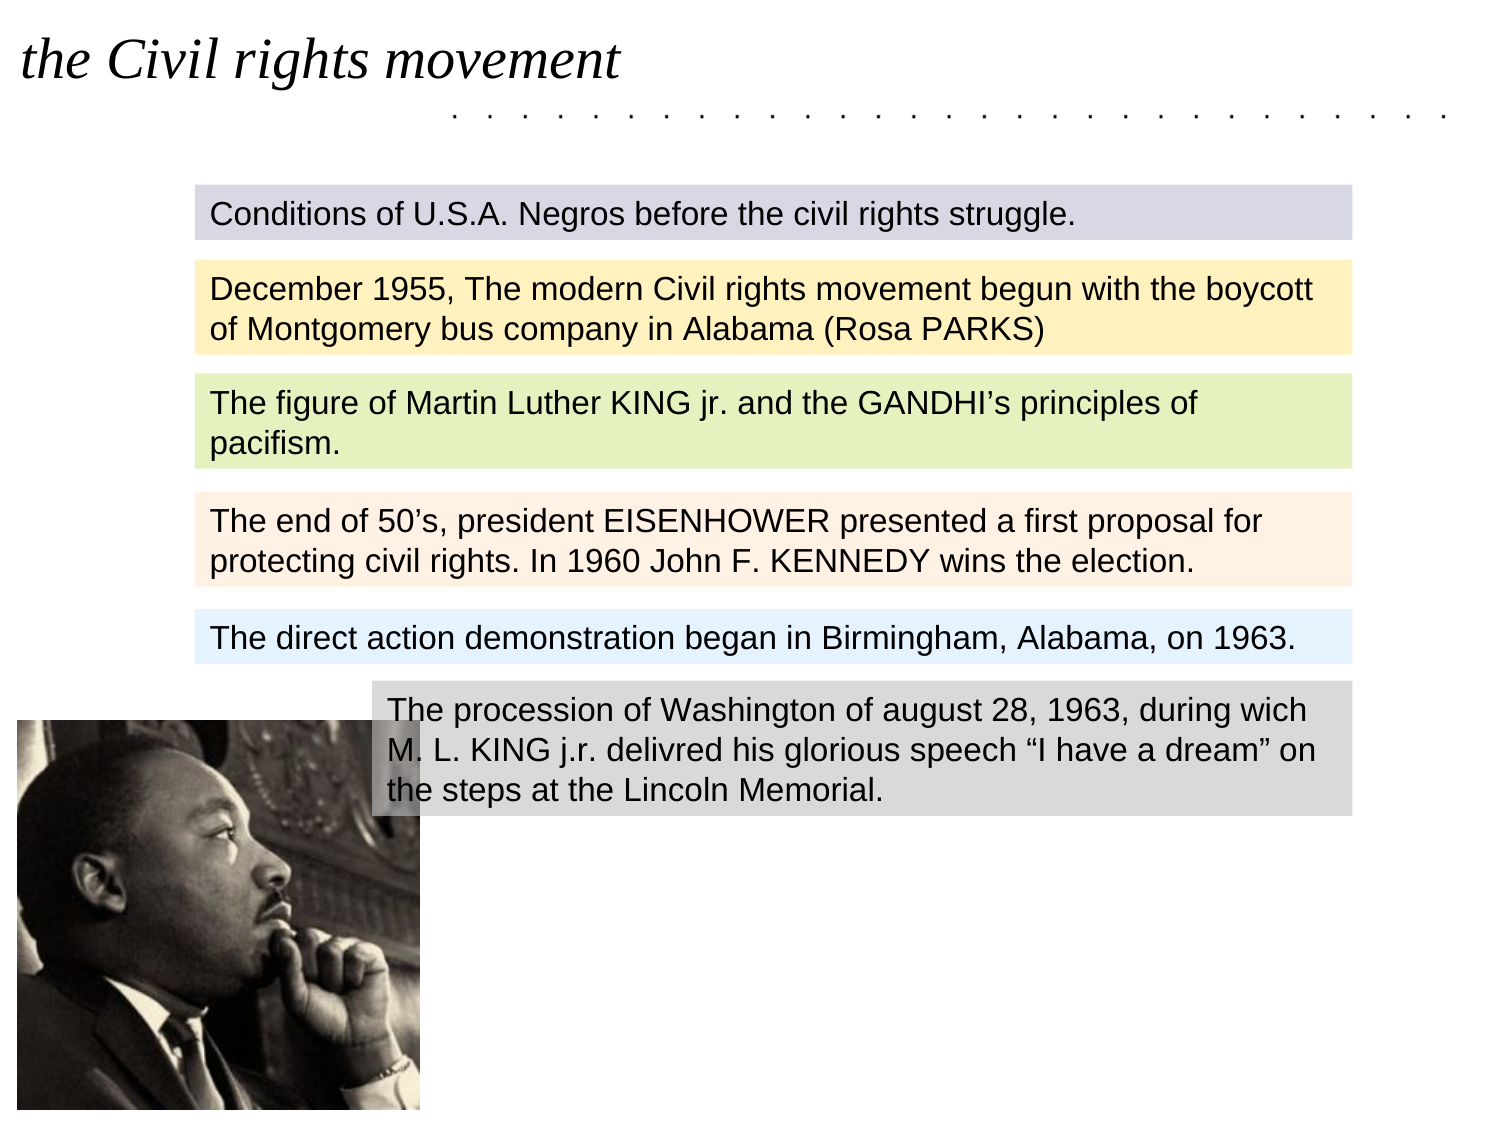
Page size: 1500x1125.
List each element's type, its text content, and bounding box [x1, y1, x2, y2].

picture [17, 720, 420, 1110]
text_box December 1955, The modern Civil rights movement begun with the boycott of Montgomery bus company in Alabama (Rosa PARKS) [194, 259, 1353, 355]
text_box the Civil rights movement [5, 8, 1356, 102]
picture [450, 108, 1459, 126]
text_box The direct action demonstration began in Birmingham, Alabama, on 1963. [194, 608, 1353, 665]
text_box The procession of Washington of august 28, 1963, during wich M. L. KING j.r. delivred his glorious speech “I have a dream” on the steps at the Lincoln Memorial. [372, 680, 1353, 816]
text_box The figure of Martin Luther KING jr. and the GANDHI’s principles of pacifism. [194, 373, 1353, 469]
text_box Conditions of U.S.A. Negros before the civil rights struggle. [194, 184, 1353, 240]
text_box The end of 50’s, president EISENHOWER presented a first proposal for protecting civil rights. In 1960 John F. KENNEDY wins the election. [194, 491, 1353, 587]
